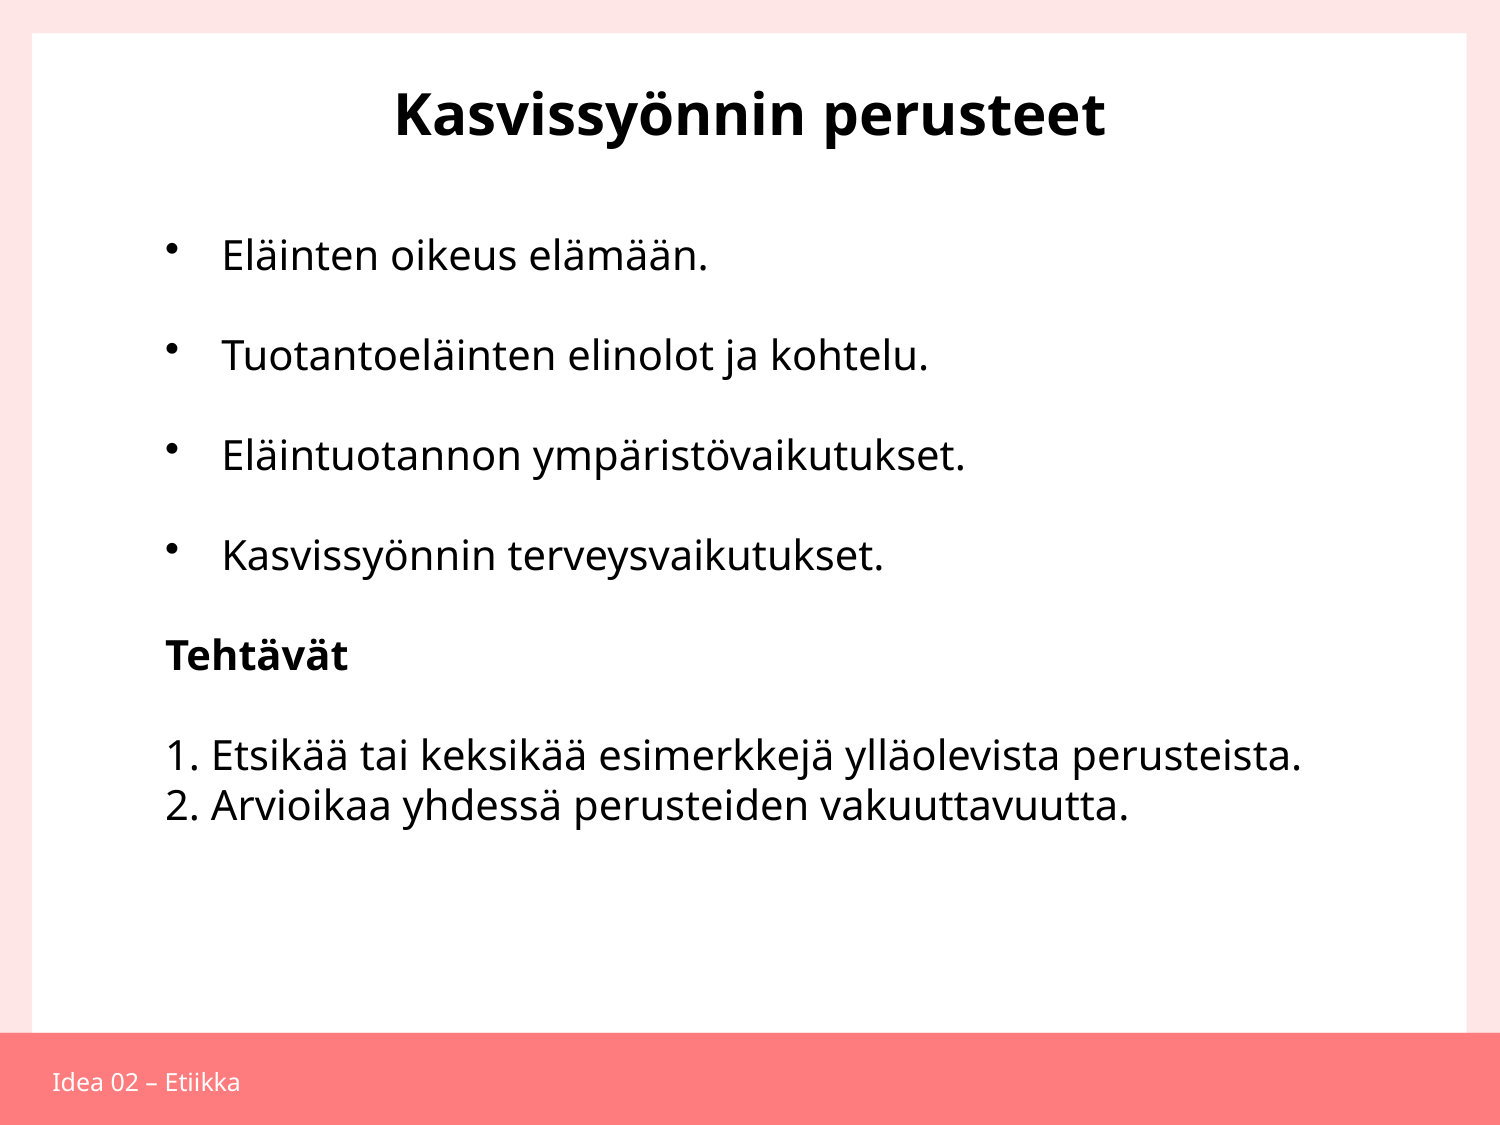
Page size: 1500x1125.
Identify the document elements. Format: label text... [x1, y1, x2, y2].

list Eläinten oikeus elämään. Tuotantoeläinten elinolot ja kohtelu. Eläintuotannon ympäristövaikutukset. Kasvissyönnin terveysvaikutukset. Tehtävät 1. Etsikää tai keksikää esimerkkejä ylläolevista perusteista. 2. Arvioikaa yhdessä perusteiden vakuuttavuutta. [112, 221, 1388, 959]
title Kasvissyönnin perusteet [112, 37, 1388, 188]
picture [0, 0, 1500, 1125]
